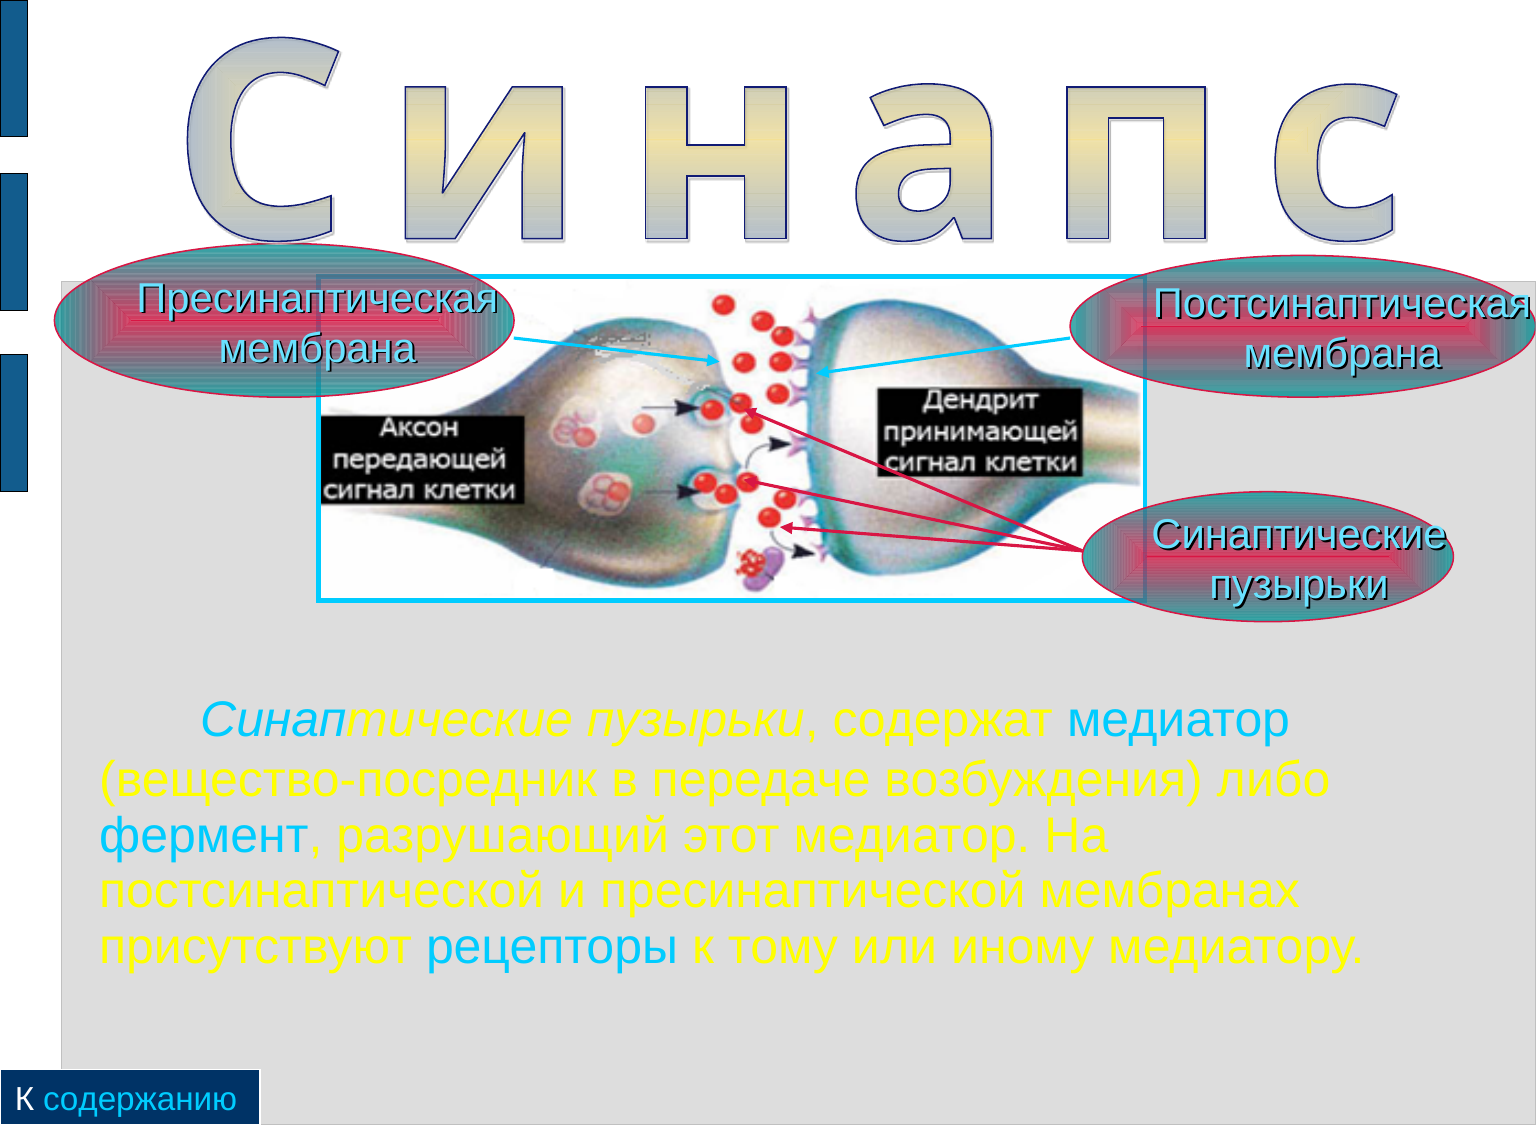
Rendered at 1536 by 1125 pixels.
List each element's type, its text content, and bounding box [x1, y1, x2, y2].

text_box Синапс [405, 86, 563, 239]
text_box Пресинаптическая мембрана [54, 243, 515, 398]
text_box К содержанию [0, 1069, 260, 1125]
text_box Синаптические пузырьки [1082, 491, 1454, 622]
list Синаптические пузырьки, содержат медиатор (вещество-посредник в передаче возбуждения) либо фермент, разрушающий этот медиатор. На постсинаптической и пресинаптической мембранах присутствуют рецепторы к тому или иному медиатору. [70, 668, 1474, 1047]
text_box Синапс [856, 83, 992, 242]
text_box Постсинаптическая мембрана [1070, 255, 1536, 398]
picture [322, 280, 1142, 597]
text_box Синапс [645, 86, 787, 239]
text_box Синапс [1275, 84, 1397, 242]
text_box Синапс [1067, 86, 1205, 239]
text_box Синапс [187, 37, 339, 242]
